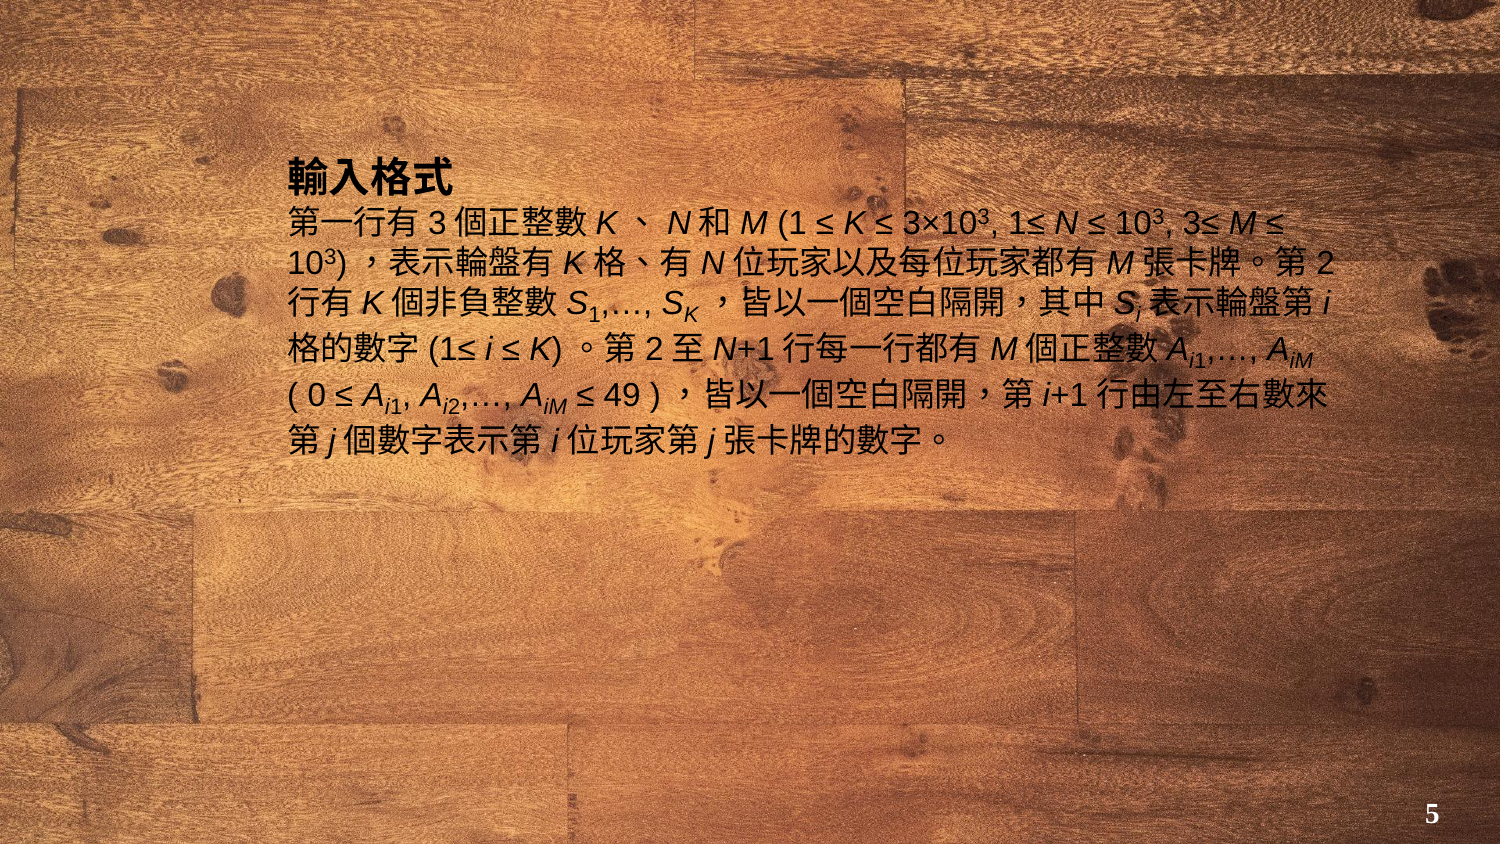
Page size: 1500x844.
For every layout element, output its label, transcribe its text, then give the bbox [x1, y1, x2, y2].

slide_number 5 [1410, 779, 1500, 844]
text_box 輸入格式 第一行有3個正整數K、N和M (1 ≤ K ≤ 3×103, 1≤ N ≤ 103, 3≤ M ≤ 103)，表示輪盤有K格、有N位玩家以及每位玩家都有M張卡牌。第2行有K個非負整數S1,…, SK，皆以一個空白隔開，其中Si表示輪盤第i格的數字(1≤ i ≤ K)。第2至N+1行每一行都有M個正整數Ai1,…, AiM ( 0 ≤ Ai1, Ai2,…, AiM ≤ 49 )，皆以一個空白隔開，第i+1行由左至右數來第j個數字表示第i位玩家第j張卡牌的數字。 [272, 119, 1362, 467]
